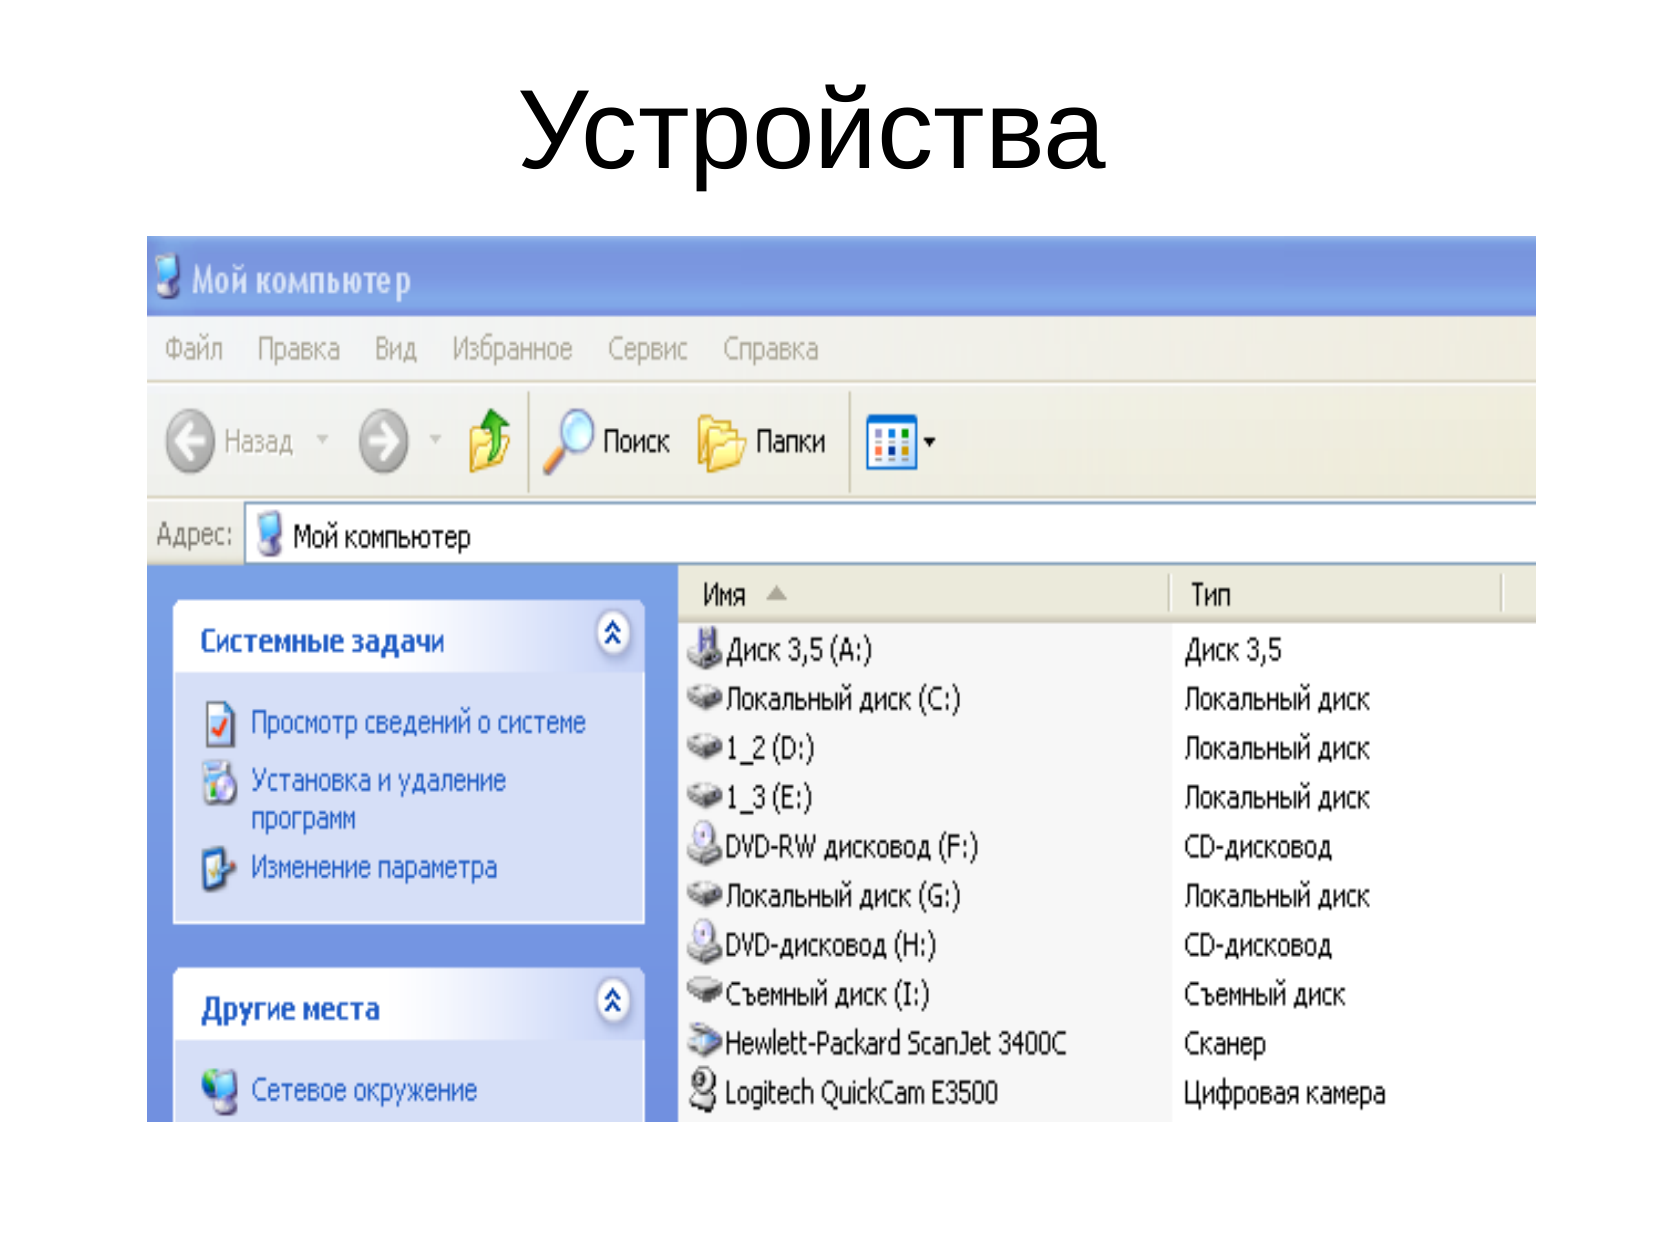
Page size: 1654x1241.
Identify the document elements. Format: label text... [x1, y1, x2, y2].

picture [147, 236, 1536, 1123]
text_box Устройства [177, 59, 1447, 200]
